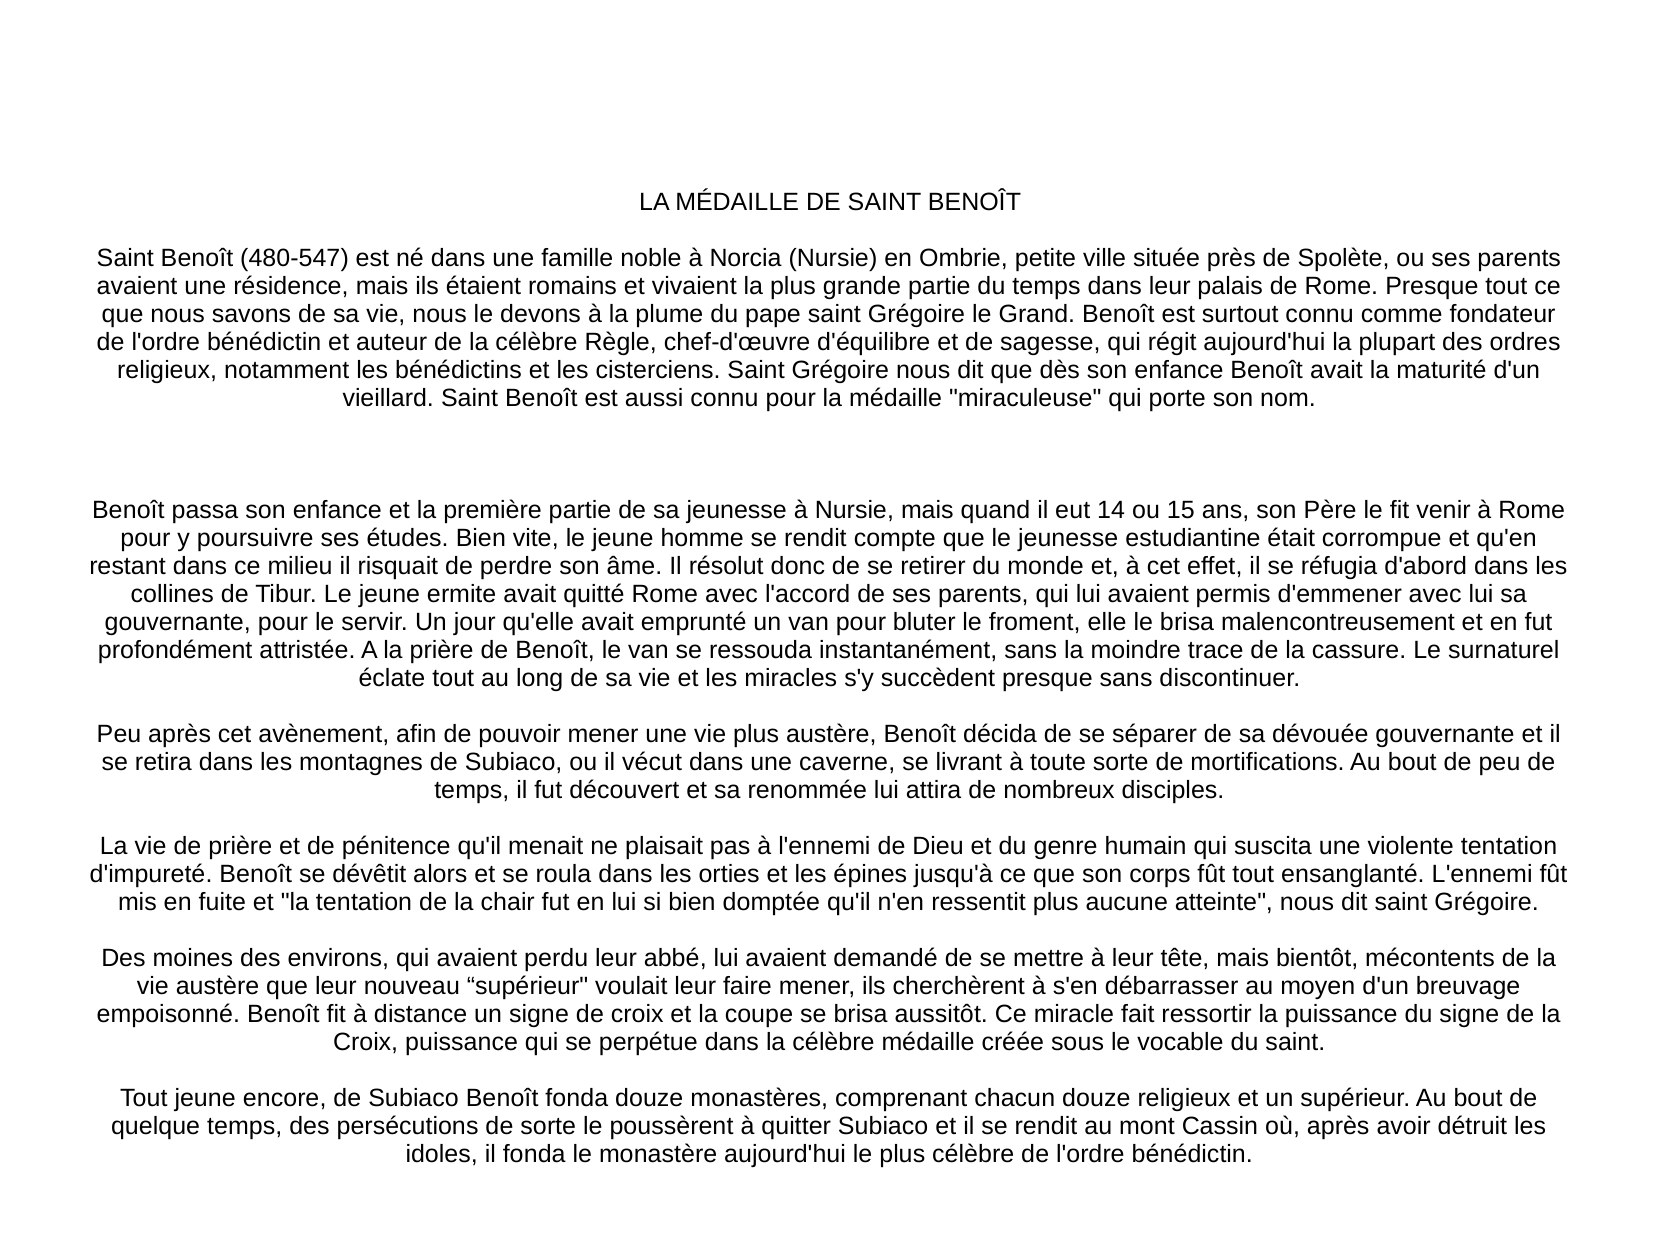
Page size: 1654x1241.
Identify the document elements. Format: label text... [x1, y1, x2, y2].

subtitle LA MÉDAILLE DE SAINT BENOÎT Saint Benoît (480-547) est né dans une famille noble à Norcia (Nursie) en Ombrie, petite ville située près de Spolète, ou ses parents avaient une résidence, mais ils étaient romains et vivaient la plus grande partie du temps dans leur palais de Rome. Presque tout ce que nous savons de sa vie, nous le devons à la plume du pape saint Grégoire le Grand. Benoît est surtout connu comme fondateur de l'ordre bénédictin et auteur de la célèbre Règle, chef-d'œuvre d'équilibre et de sagesse, qui régit aujourd'hui la plupart des ordres religieux, notamment les bénédictins et les cisterciens. Saint Grégoire nous dit que dès son enfance Benoît avait la maturité d'un vieillard. Saint Benoît est aussi connu pour la médaille "miraculeuse" qui porte son nom. Benoît passa son enfance et la première partie de sa jeunesse à Nursie, mais quand il eut 14 ou 15 ans, son Père le fit venir à Rome pour y poursuivre ses études. Bien vite, le jeune homme se rendit compte que le jeunesse estudiantine était corrompue et qu'en restant dans ce milieu il risquait de perdre son âme. Il résolut donc de se retirer du monde et, à cet effet, il se réfugia d'abord dans les collines de Tibur. Le jeune ermite avait quitté Rome avec l'accord de ses parents, qui lui avaient permis d'emmener avec lui sa gouvernante, pour le servir. Un jour qu'elle avait emprunté un van pour bluter le froment, elle le brisa malencontreusement et en fut profondément attristée. A la prière de Benoît, le van se ressouda instantanément, sans la moindre trace de la cassure. Le surnaturel éclate tout au long de sa vie et les miracles s'y succèdent presque sans discontinuer. Peu après cet avènement, afin de pouvoir mener une vie plus austère, Benoît décida de se séparer de sa dévouée gouvernante et il se retira dans les montagnes de Subiaco, ou il vécut dans une caverne, se livrant à toute sorte de mortifications. Au bout de peu de temps, il fut découvert et sa renommée lui attira de nombreux disciples. La vie de prière et de pénitence qu'il menait ne plaisait pas à l'ennemi de Dieu et du genre humain qui suscita une violente tentation d'impureté. Benoît se dévêtit alors et se roula dans les orties et les épines jusqu'à ce que son corps fût tout ensanglanté. L'ennemi fût mis en fuite et "la tentation de la chair fut en lui si bien domptée qu'il n'en ressentit plus aucune atteinte", nous dit saint Grégoire. Des moines des environs, qui avaient perdu leur abbé, lui avaient demandé de se mettre à leur tête, mais bientôt, mécontents de la vie austère que leur nouveau “supérieur" voulait leur faire mener, ils cherchèrent à s'en débarrasser au moyen d'un breuvage empoisonné. Benoît fit à distance un signe de croix et la coupe se brisa aussitôt. Ce miracle fait ressortir la puissance du signe de la Croix, puissance qui se perpétue dans la célèbre médaille créée sous le vocable du saint. Tout jeune encore, de Subiaco Benoît fonda douze monastères, comprenant chacun douze religieux et un supérieur. Au bout de quelque temps, des persécutions de sorte le poussèrent à quitter Subiaco et il se rendit au mont Cassin où, après avoir détruit les idoles, il fonda le monastère aujourd'hui le plus célèbre de l'ordre bénédictin. [86, 131, 1575, 1168]
